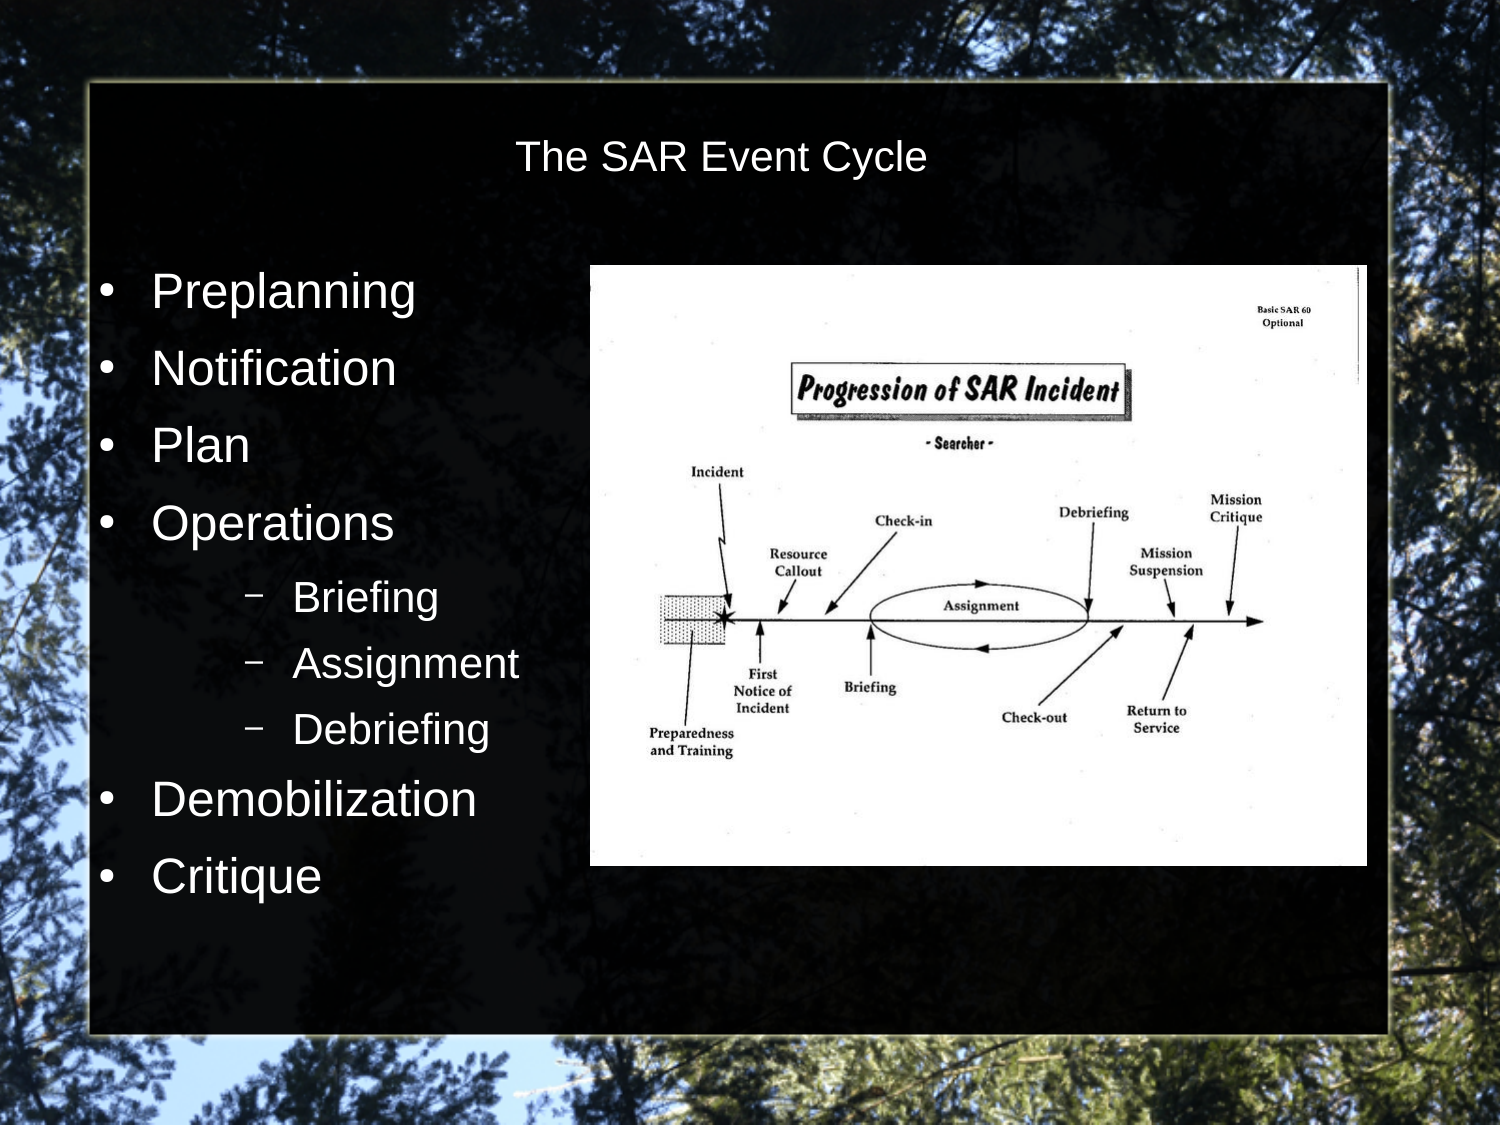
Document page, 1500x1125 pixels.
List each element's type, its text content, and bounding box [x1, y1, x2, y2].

list Preplanning Notification Plan Operations Briefing Assignment Debriefing Demobilization Critique [80, 263, 1393, 916]
picture [0, 0, 1500, 1125]
title The SAR Event Cycle [80, 80, 1393, 233]
